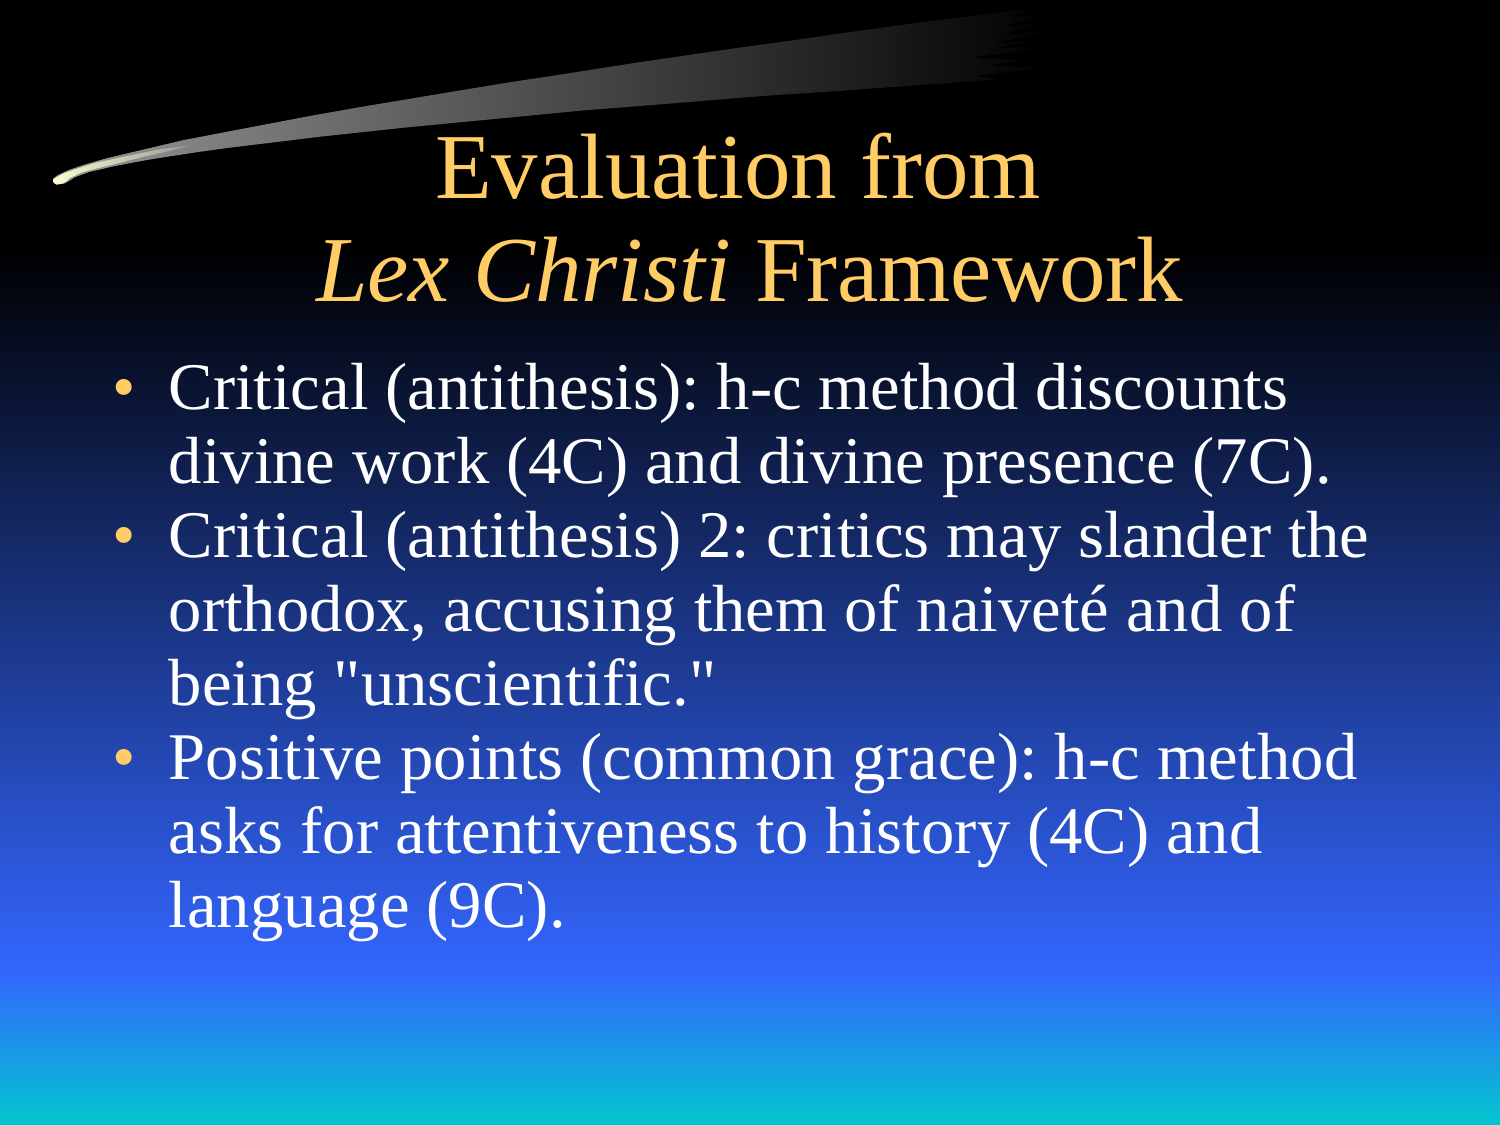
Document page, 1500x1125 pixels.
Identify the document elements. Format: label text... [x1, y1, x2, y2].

title Evaluation from Lex Christi Framework [112, 115, 1388, 322]
list Critical (antithesis): h-c method discounts divine work (4C) and divine presence (7C). Critical (antithesis) 2: critics may slander the orthodox, accusing them of naiveté and of being "unscientific." Positive points (common grace): h-c method asks for attentiveness to history (4C) and language (9C). [112, 350, 1388, 1026]
